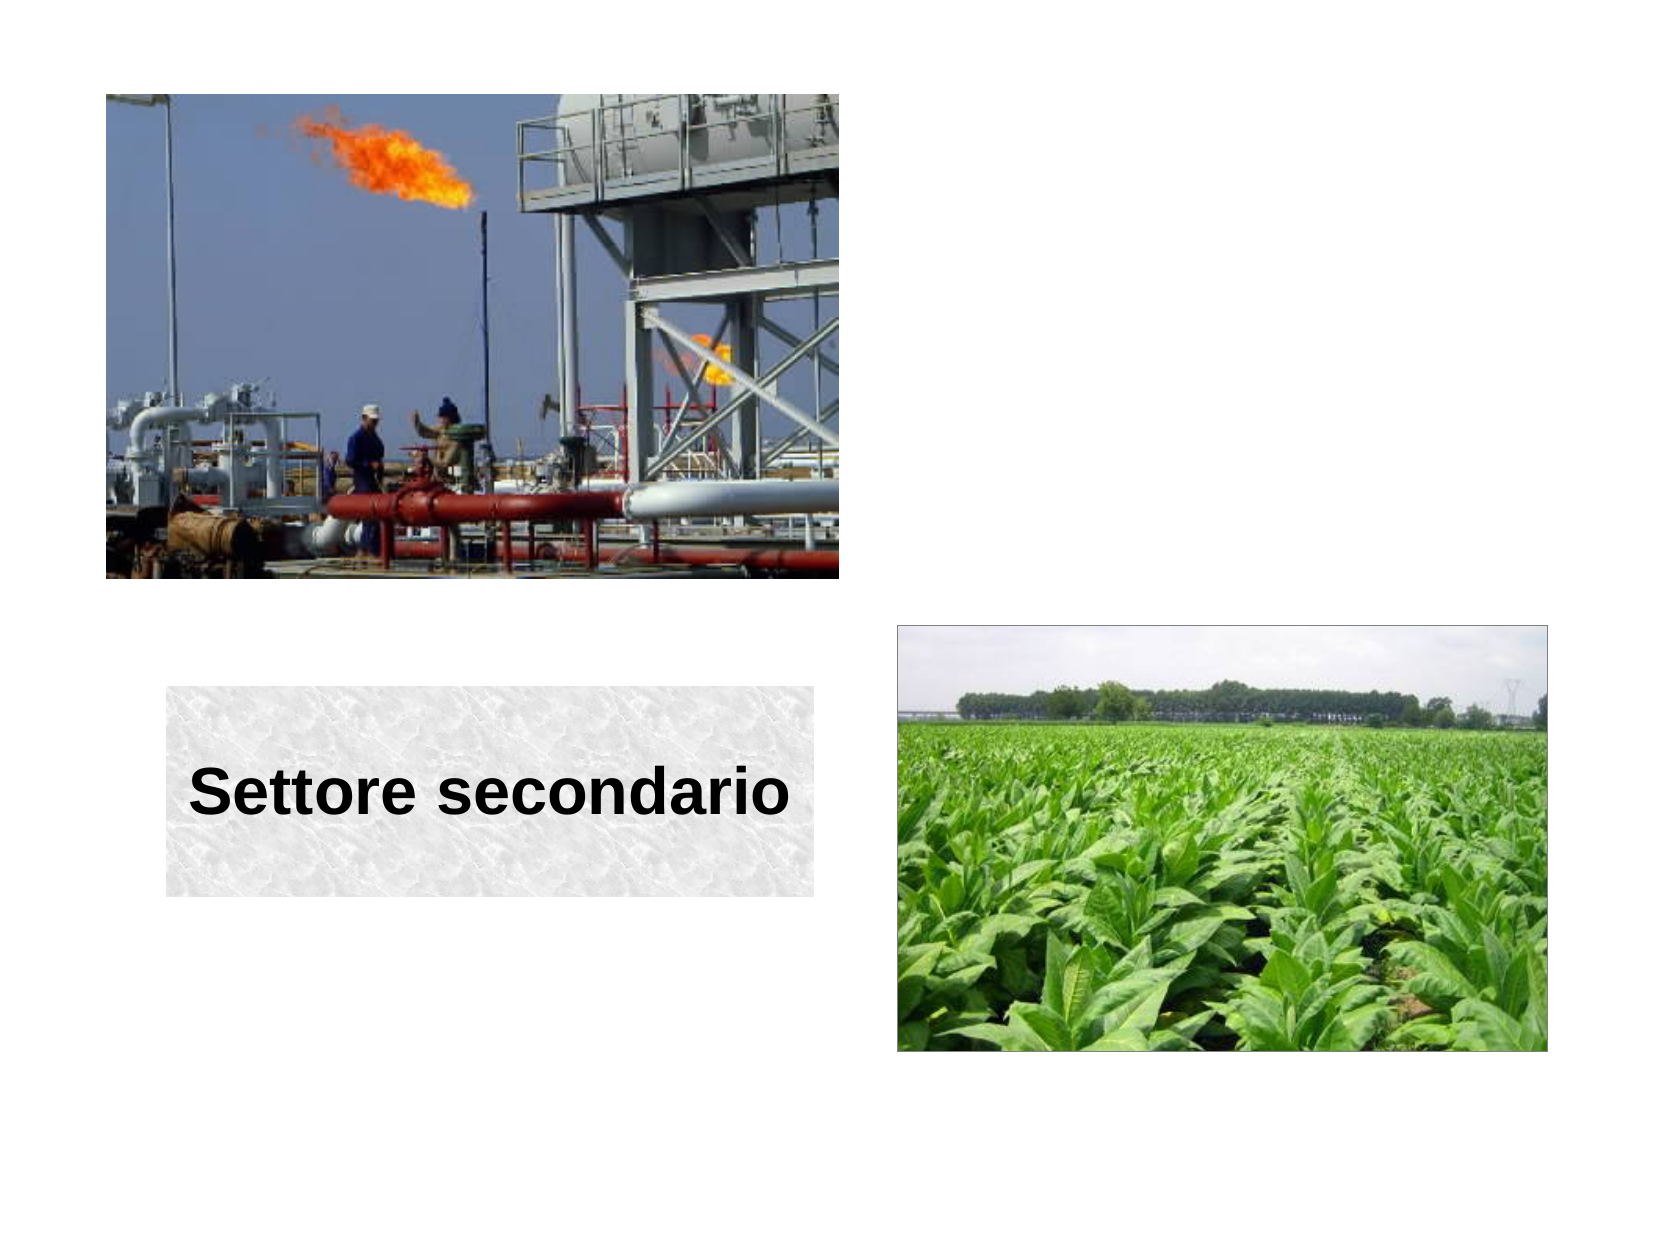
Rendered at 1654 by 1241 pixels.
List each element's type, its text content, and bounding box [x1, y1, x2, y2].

picture [106, 94, 839, 579]
text_box [897, 625, 1548, 1052]
text_box Settore secondario [165, 685, 815, 898]
